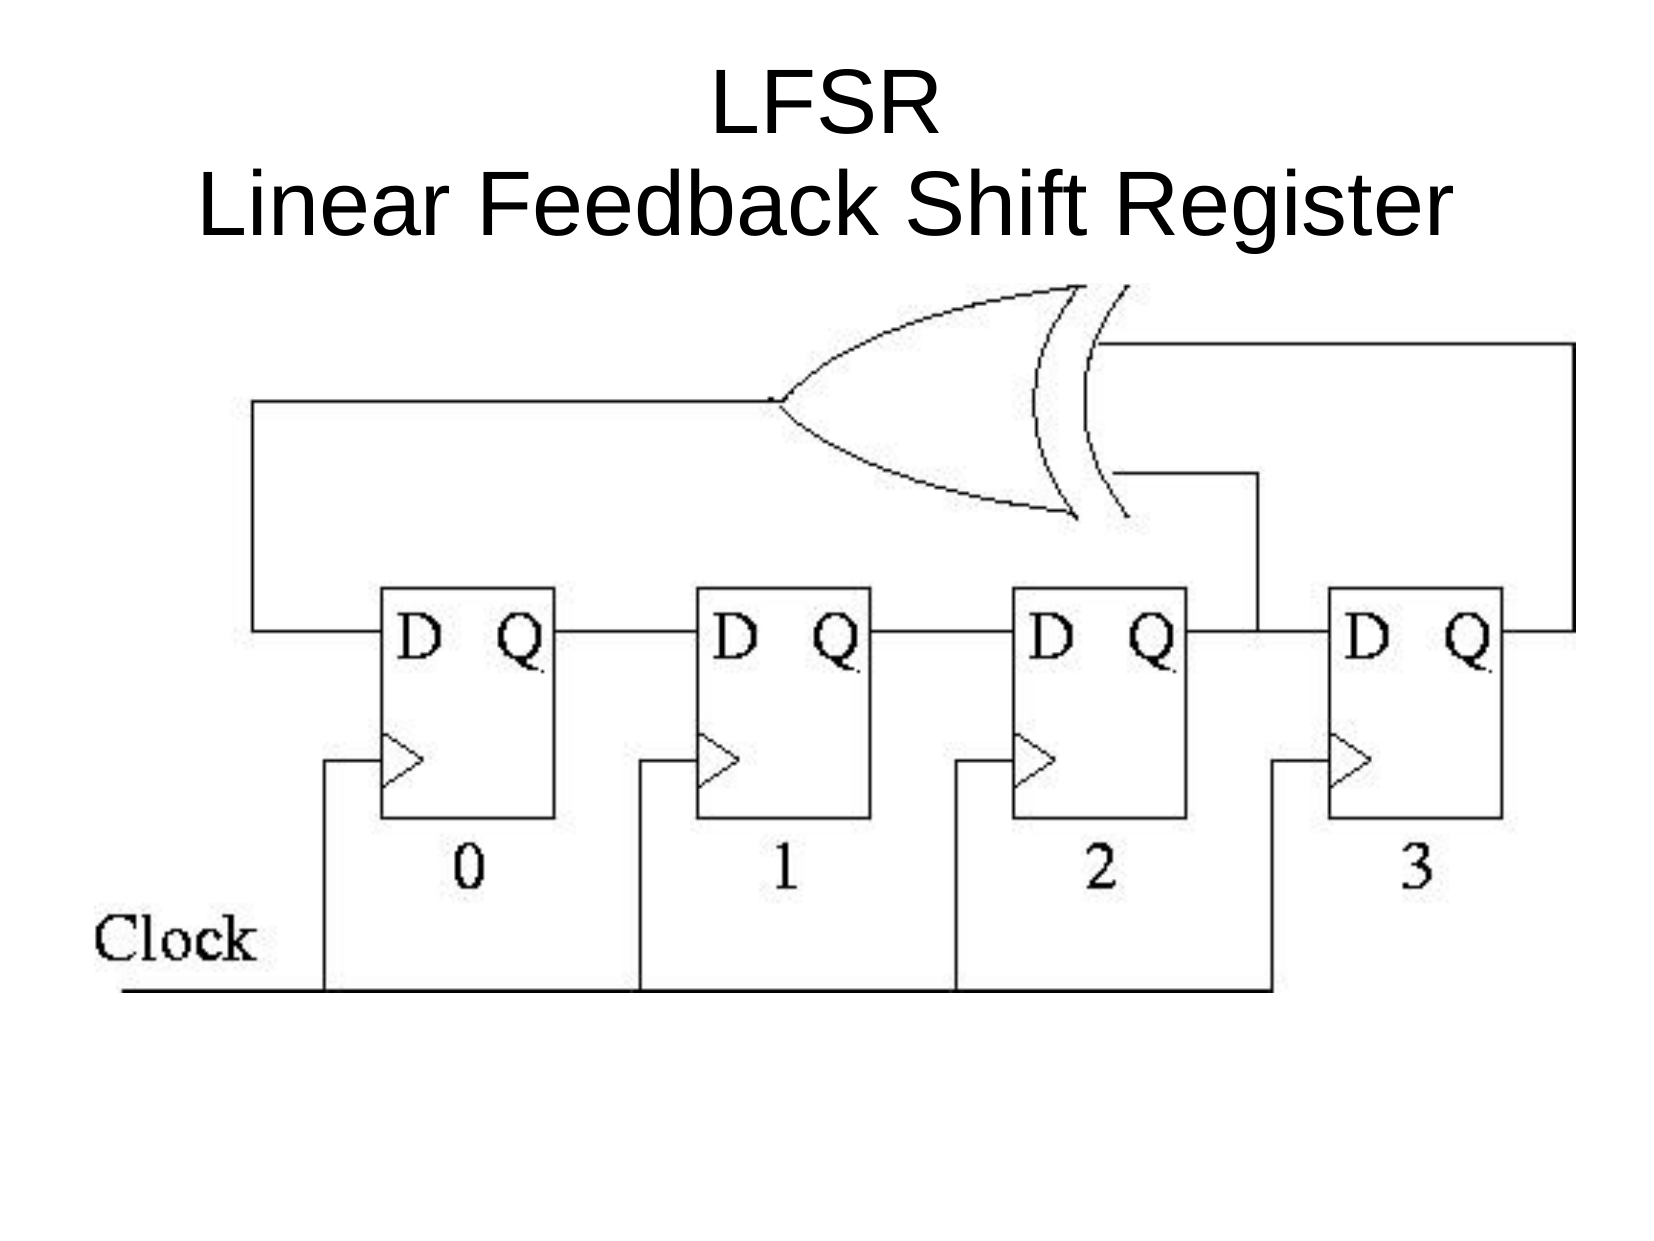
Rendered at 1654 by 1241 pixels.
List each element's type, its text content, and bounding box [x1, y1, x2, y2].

picture [94, 283, 1576, 993]
title LFSR Linear Feedback Shift Register [82, 49, 1571, 257]
